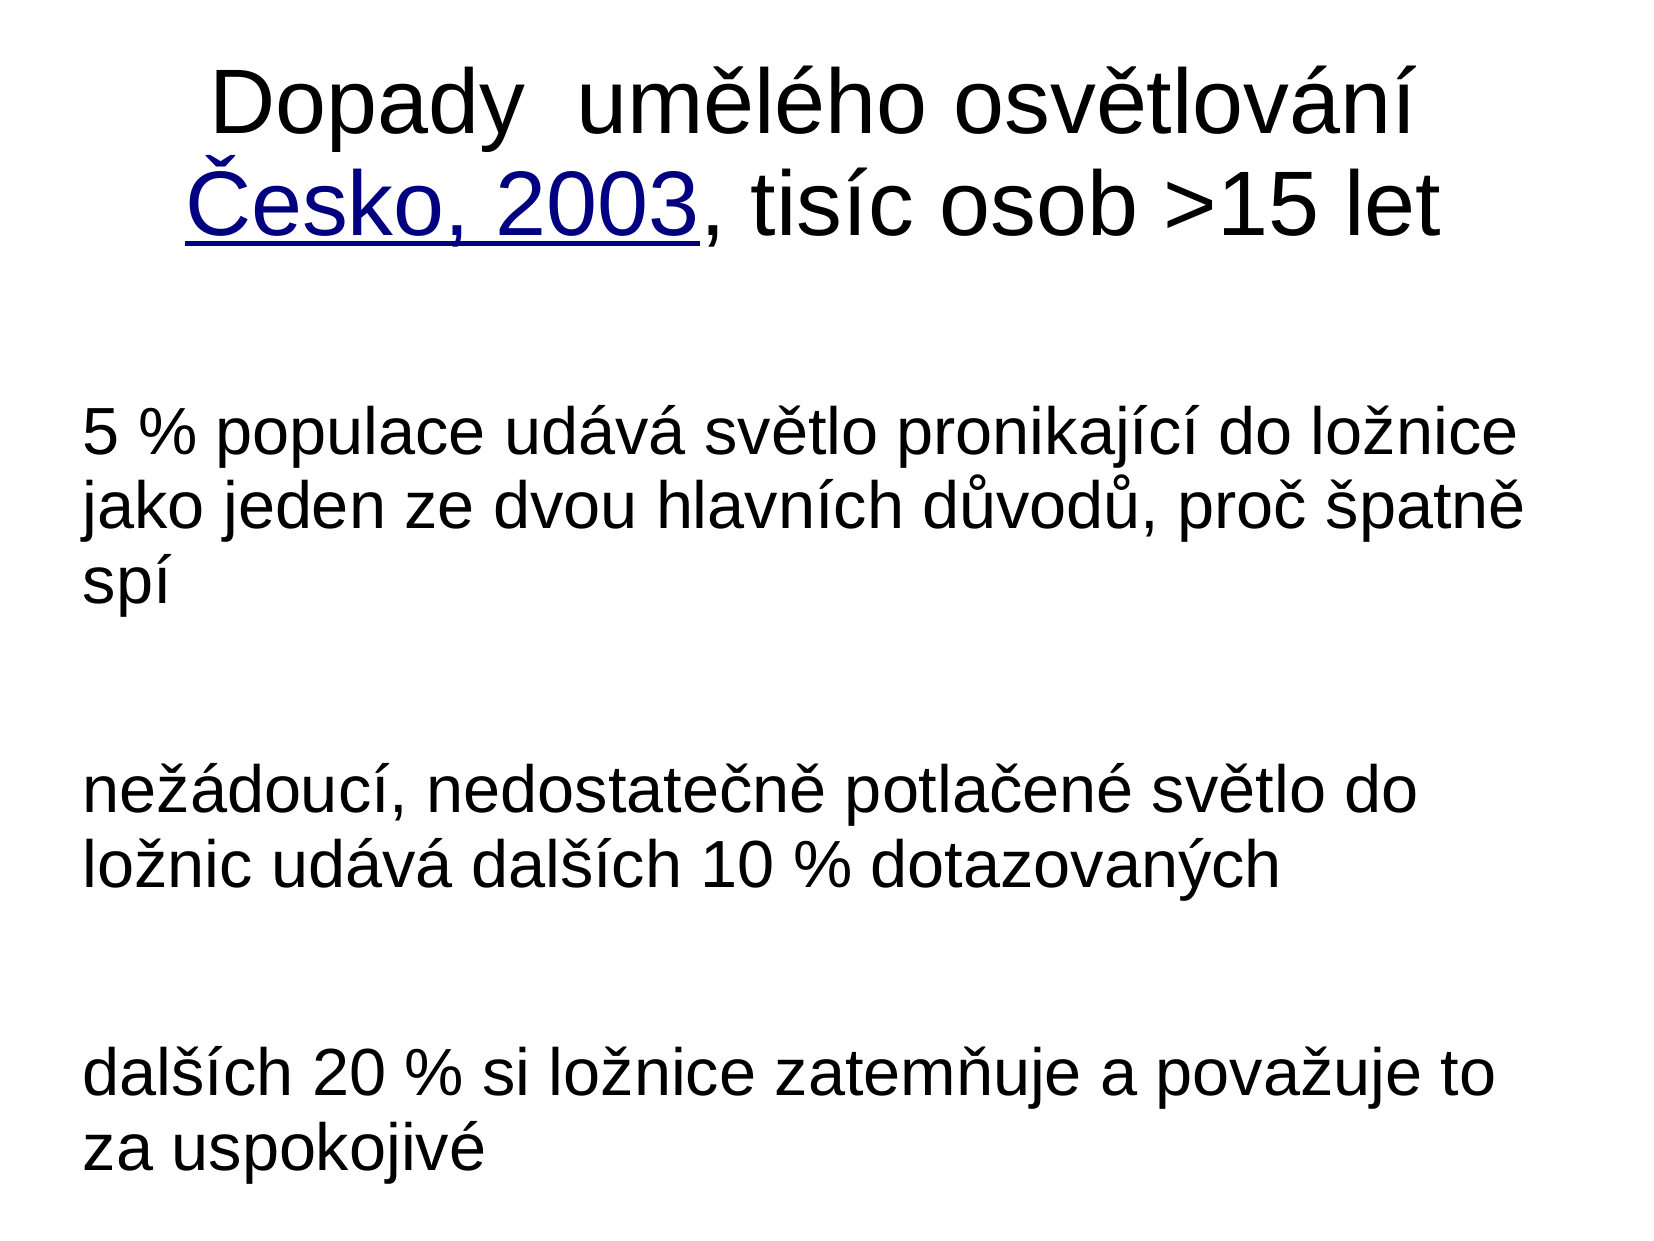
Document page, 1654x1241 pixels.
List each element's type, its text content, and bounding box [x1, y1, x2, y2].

list 5 % populace udává světlo pronikající do ložnice jako jeden ze dvou hlavních důvodů, proč špatně spí nežádoucí, nedostatečně potlačené světlo do ložnic udává dalších 10 % dotazovaných dalších 20 % si ložnice zatemňuje a považuje to za uspokojivé [82, 289, 1571, 1185]
title Dopady umělého osvětlování Česko, 2003, tisíc osob >15 let [82, 23, 1571, 283]
